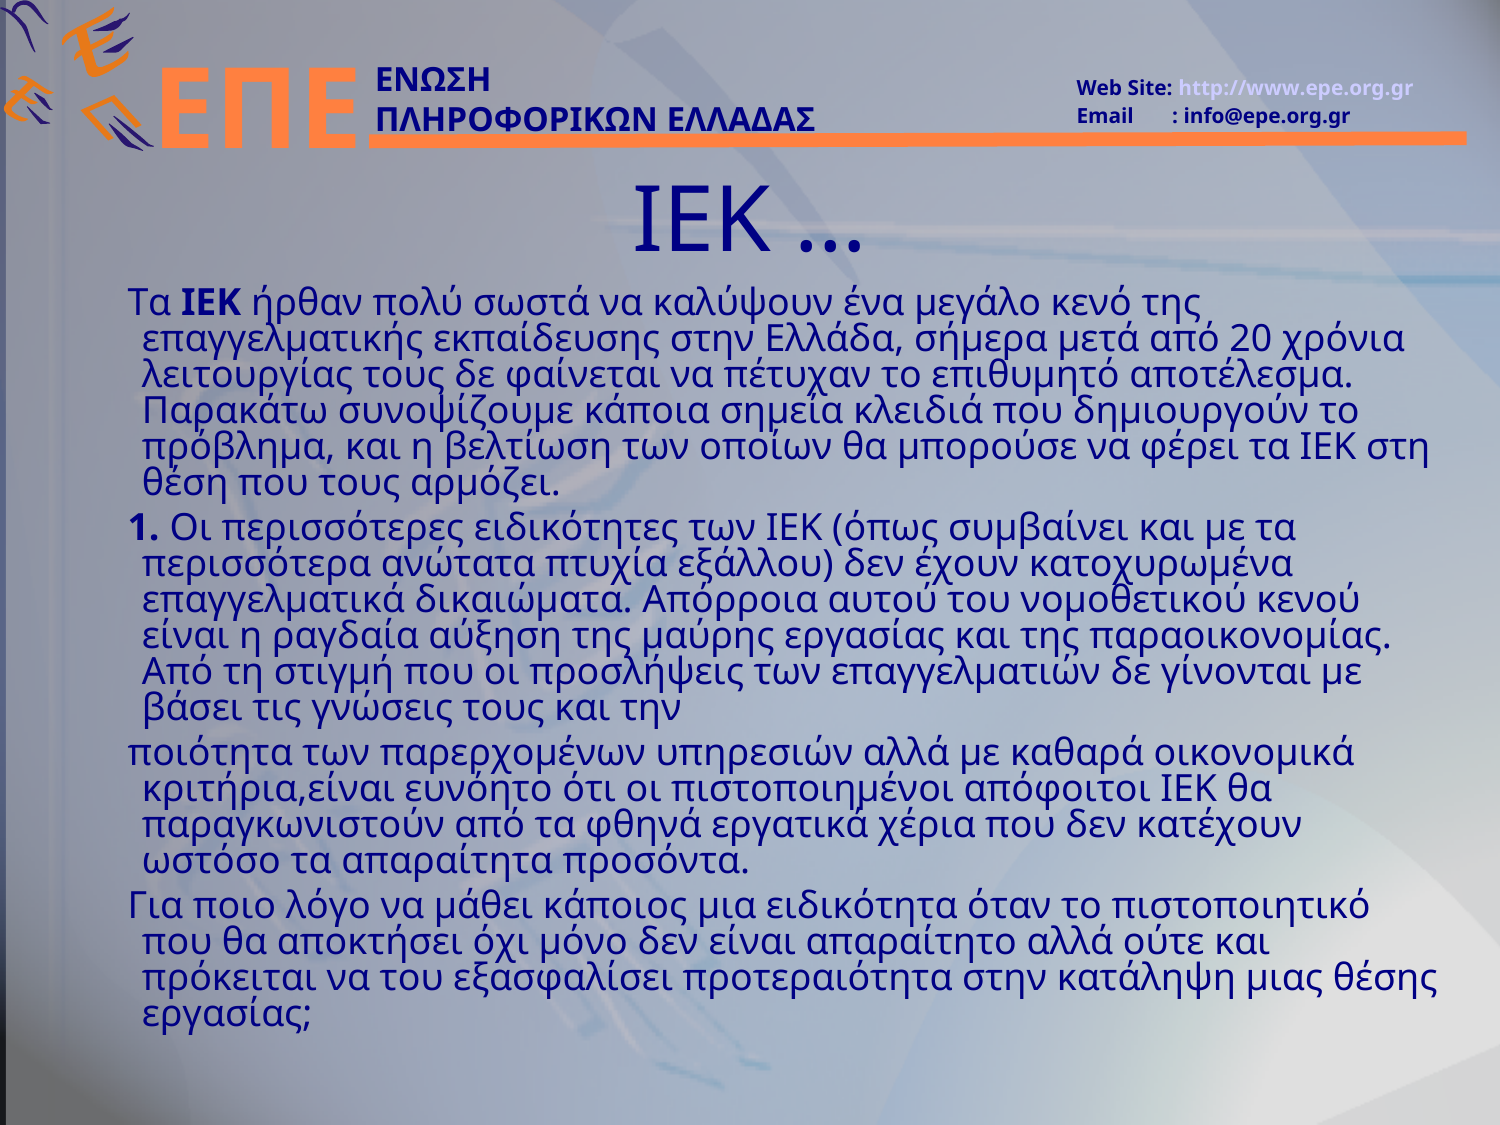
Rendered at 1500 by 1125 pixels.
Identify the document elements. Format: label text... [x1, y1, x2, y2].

title ΙΕΚ … [112, 149, 1388, 278]
list Τα ΙΕΚ ήρθαν πολύ σωστά να καλύψουν ένα μεγάλο κενό της επαγγελματικής εκπαίδευσης στην Ελλάδα, σήμερα μετά από 20 χρόνια λειτουργίας τους δε φαίνεται να πέτυχαν το επιθυμητό αποτέλεσμα. Παρακάτω συνοψίζουμε κάποια σημεία κλειδιά που δημιουργούν το πρόβλημα, και η βελτίωση των οποίων θα μπορούσε να φέρει τα ΙΕΚ στη θέση που τους αρμόζει. 1. Οι περισσότερες ειδικότητες των ΙΕΚ (όπως συμβαίνει και με τα περισσότερα ανώτατα πτυχία εξάλλου) δεν έχουν κατοχυρωμένα επαγγελματικά δικαιώματα. Απόρροια αυτού του νομοθετικού κενού είναι η ραγδαία αύξηση της μαύρης εργασίας και της παραοικονομίας. Από τη στιγμή που οι προσλήψεις των επαγγελματιών δε γίνονται με βάσει τις γνώσεις τους και την ποιότητα των παρερχομένων υπηρεσιών αλλά με καθαρά οικονομικά κριτήρια,είναι ευνόητο ότι οι πιστοποιημένοι απόφοιτοι ΙΕΚ θα παραγκωνιστούν από τα φθηνά εργατικά χέρια που δεν κατέχουν ωστόσο τα απαραίτητα προσόντα. Για ποιο λόγο να μάθει κάποιος μια ειδικότητα όταν το πιστοποιητικό που θα αποκτήσει όχι μόνο δεν είναι απαραίτητο αλλά ούτε και πρόκειται να του εξασφαλίσει προτεραιότητα στην κατάληψη μιας θέσης εργασίας; [112, 278, 1459, 1125]
